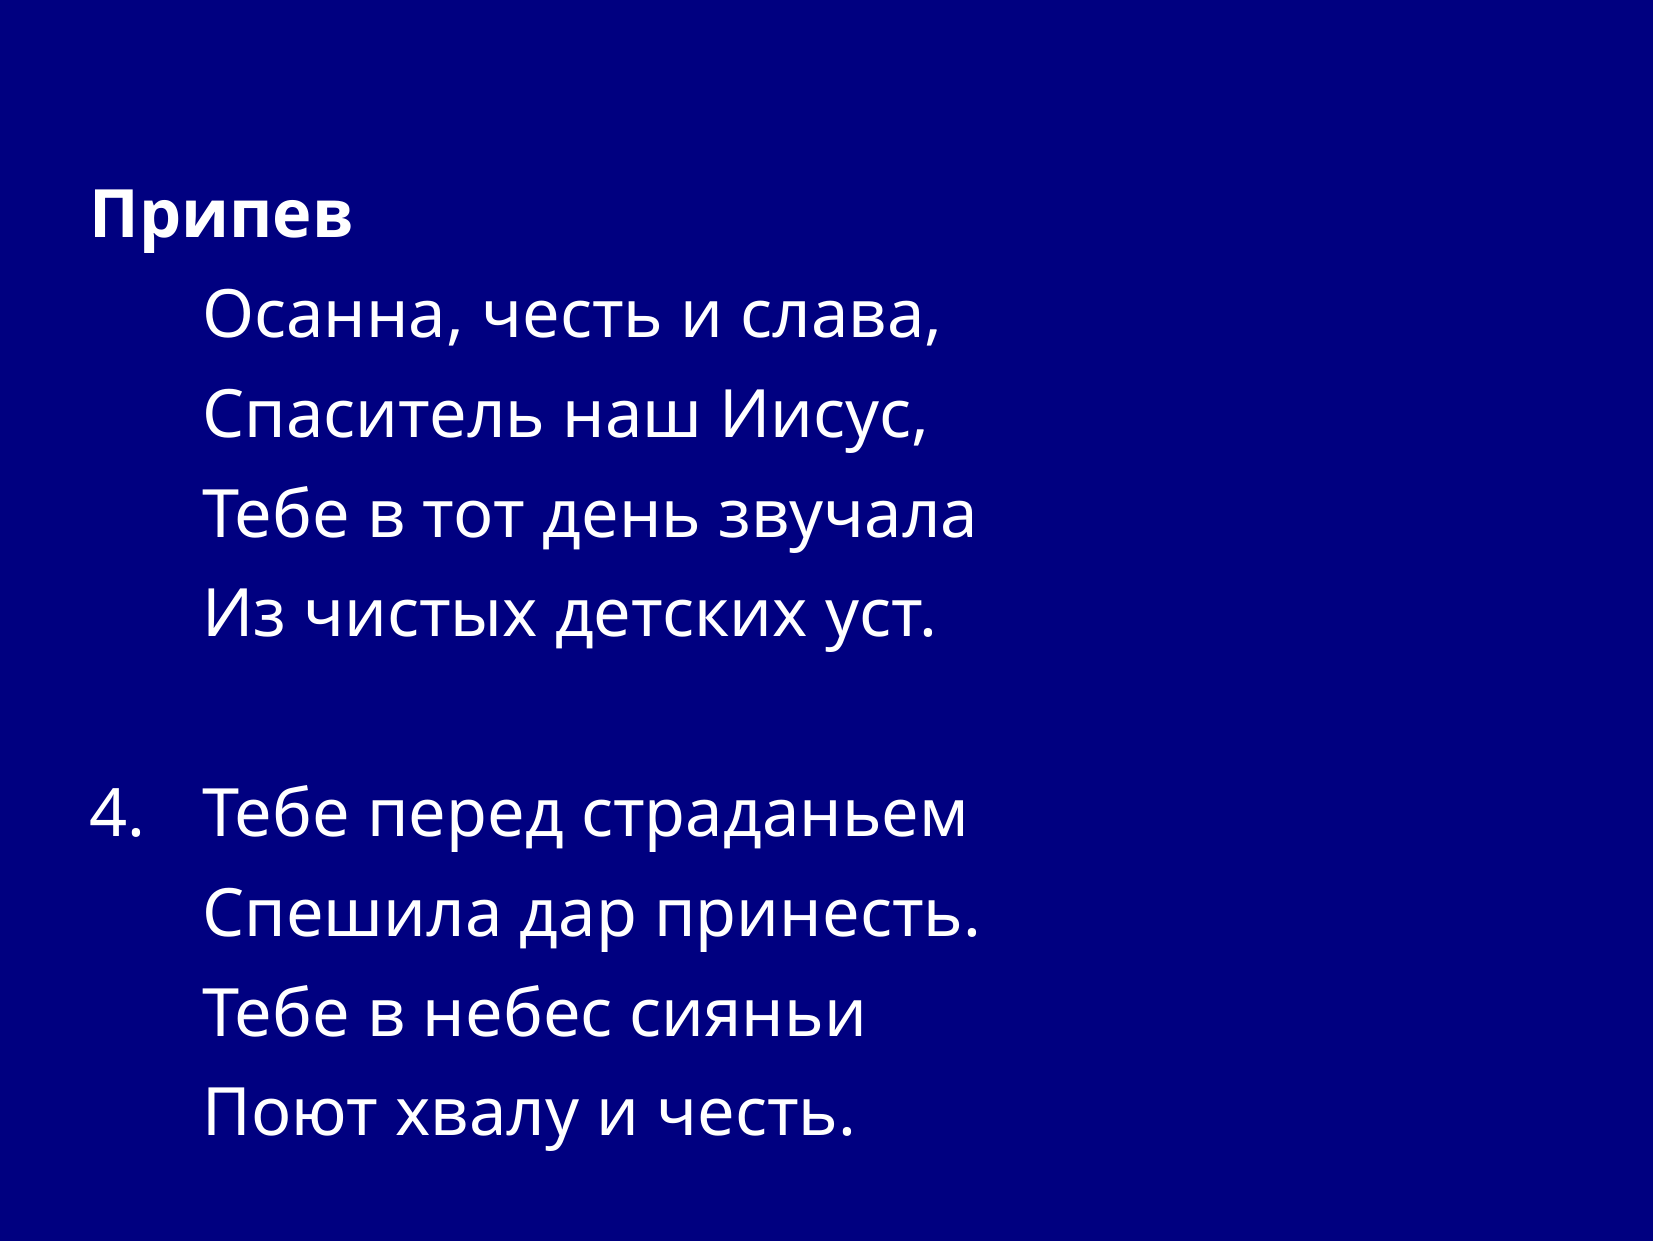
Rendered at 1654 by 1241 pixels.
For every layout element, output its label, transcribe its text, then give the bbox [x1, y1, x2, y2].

text_box Припев Осанна, честь и слава, Спаситель наш Иисус, Тебе в тот день звучала Из чистых детских уст. 4. Тебе перед страданьем Спешила дар принесть. Тебе в небес сияньи Поют хвалу и честь. [75, 150, 1576, 1163]
